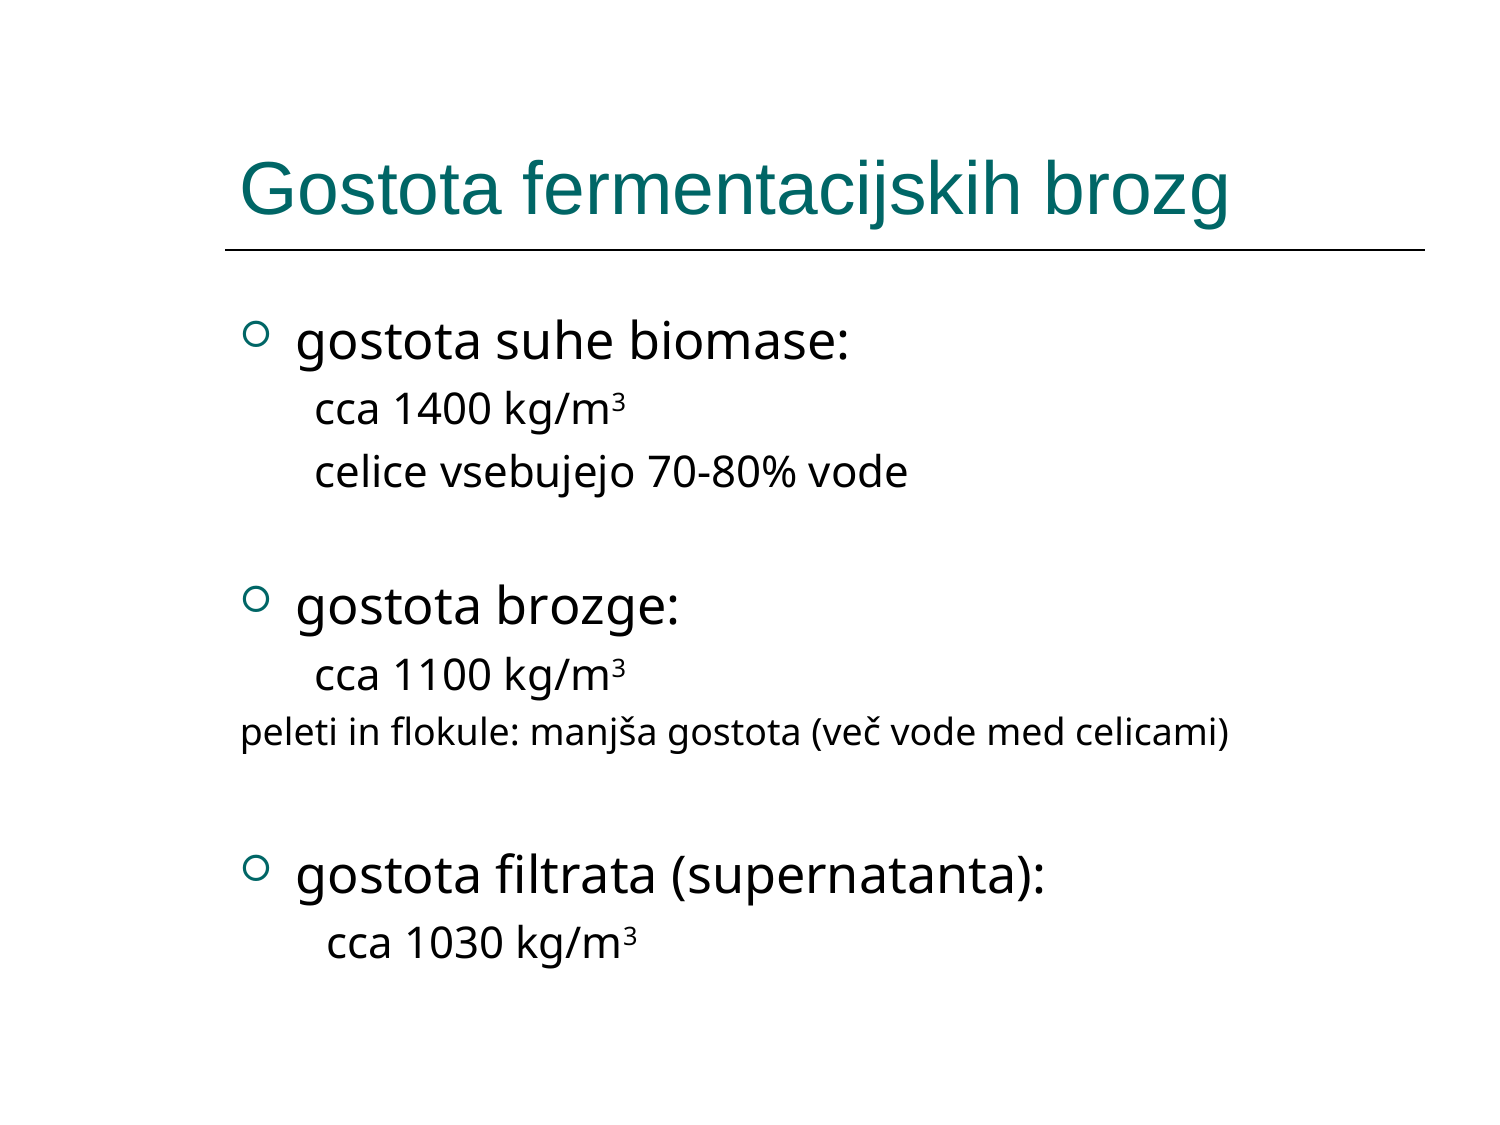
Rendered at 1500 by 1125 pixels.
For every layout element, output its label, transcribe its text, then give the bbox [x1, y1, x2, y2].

title Gostota fermentacijskih brozg [224, 49, 1425, 237]
list gostota suhe biomase: cca 1400 kg/m3 celice vsebujejo 70-80% vode gostota brozge: cca 1100 kg/m3 peleti in flokule: manjša gostota (več vode med celicami) gostota filtrata (supernatanta): cca 1030 kg/m3 [224, 299, 1412, 976]
